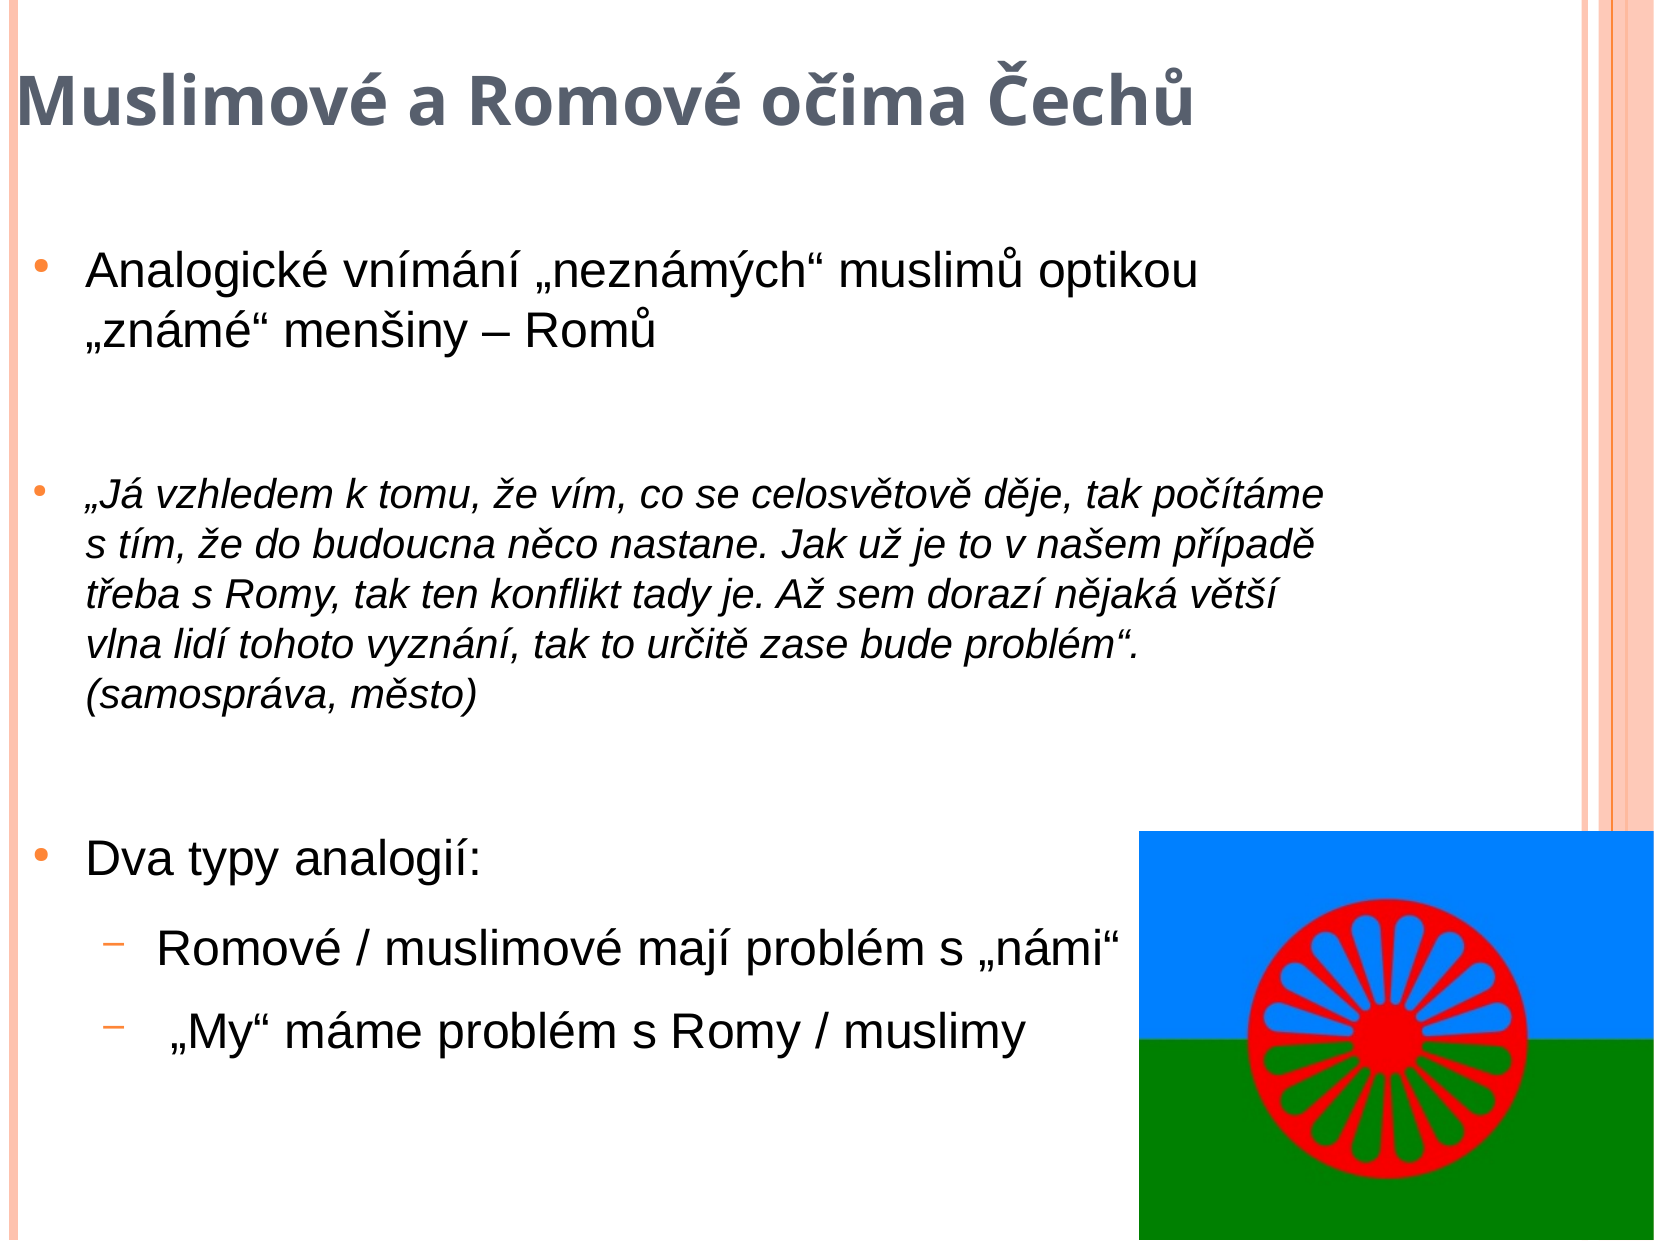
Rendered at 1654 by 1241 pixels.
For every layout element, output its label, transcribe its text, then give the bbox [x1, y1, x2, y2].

picture [1139, 831, 1654, 1241]
list Analogické vnímání „neznámých“ muslimů optikou „známé“ menšiny – Romů „Já vzhledem k tomu, že vím, co se celosvětově děje, tak počítáme s tím, že do budoucna něco nastane. Jak už je to v našem případě třeba s Romy, tak ten konflikt tady je. Až sem dorazí nějaká větší vlna lidí tohoto vyznání, tak to určitě zase bude problém“. (samospráva, město) Dva typy analogií: Romové / muslimové mají problém s „námi“ „My“ máme problém s Romy / muslimy [0, 230, 1359, 1241]
title Muslimové a Romové očima Čechů [0, 49, 1489, 207]
